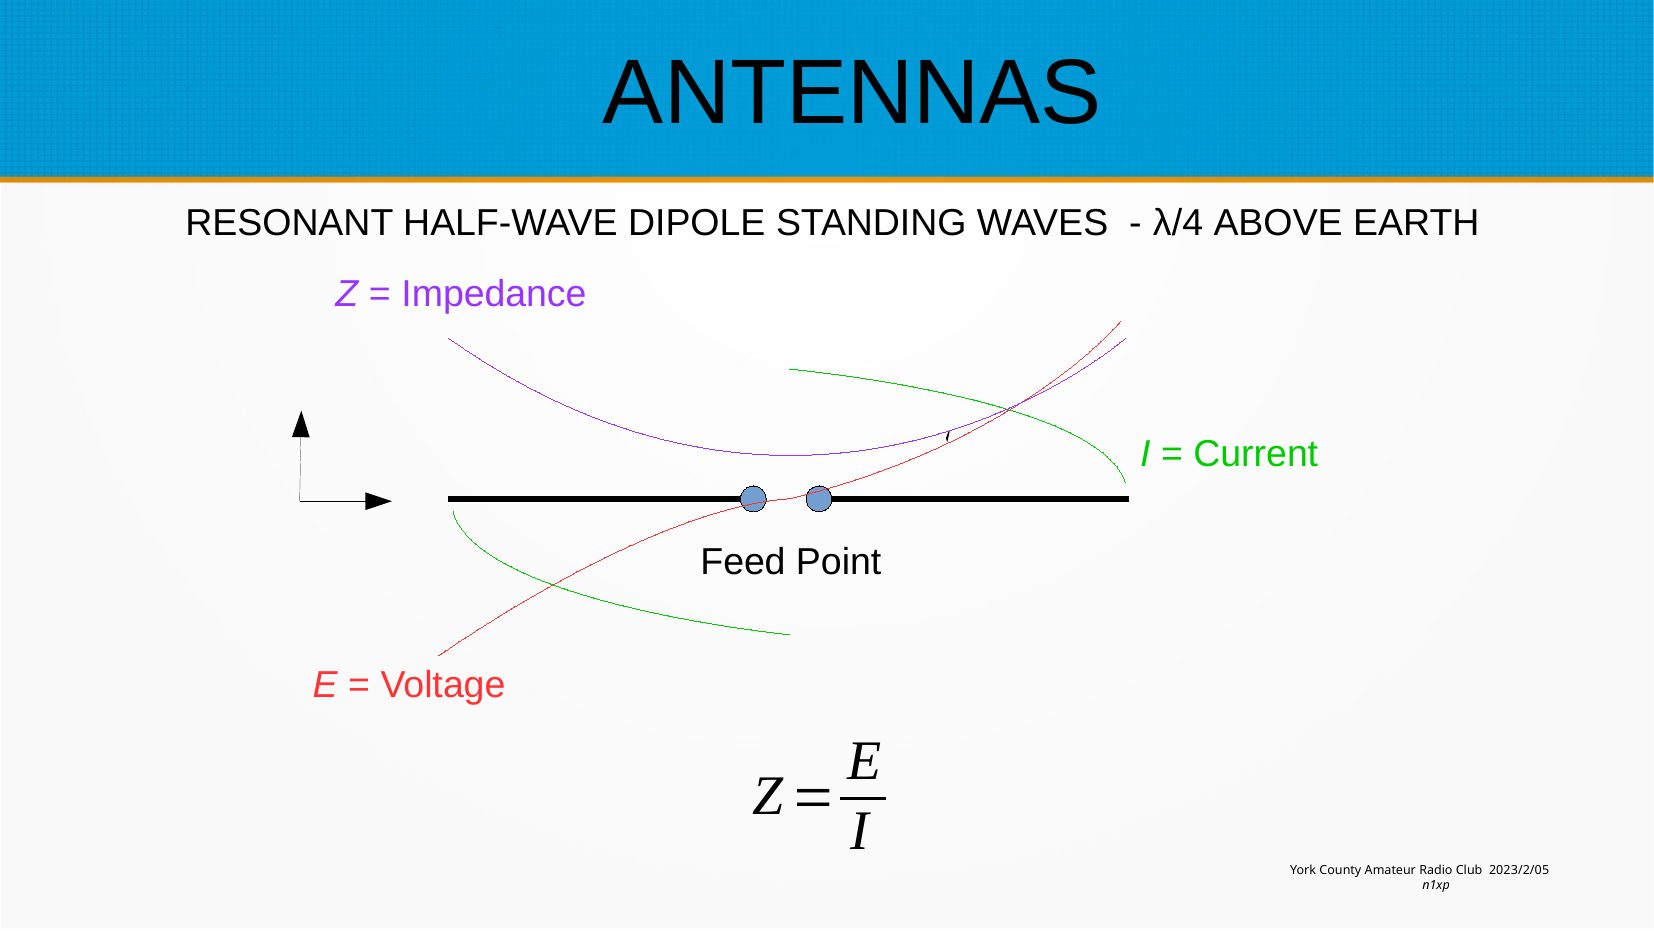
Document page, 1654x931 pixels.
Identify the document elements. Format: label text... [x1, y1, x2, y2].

chart [738, 730, 1003, 863]
text_box E = Voltage [297, 655, 545, 713]
text_box Feed Point [685, 532, 908, 593]
text_box I = Current [1125, 425, 1373, 483]
text_box [806, 485, 832, 512]
text_box [740, 485, 767, 512]
text_box York County Amateur Radio Club 2023/2/05 n1xp [1284, 856, 1588, 897]
text_box ANTENNAS [230, 33, 1475, 151]
text_box RESONANT HALF-WAVE DIPOLE STANDING WAVES - λ/4 ABOVE EARTH [170, 193, 1566, 293]
text_box Z = Impedance [320, 293, 617, 323]
picture [0, 175, 1654, 931]
